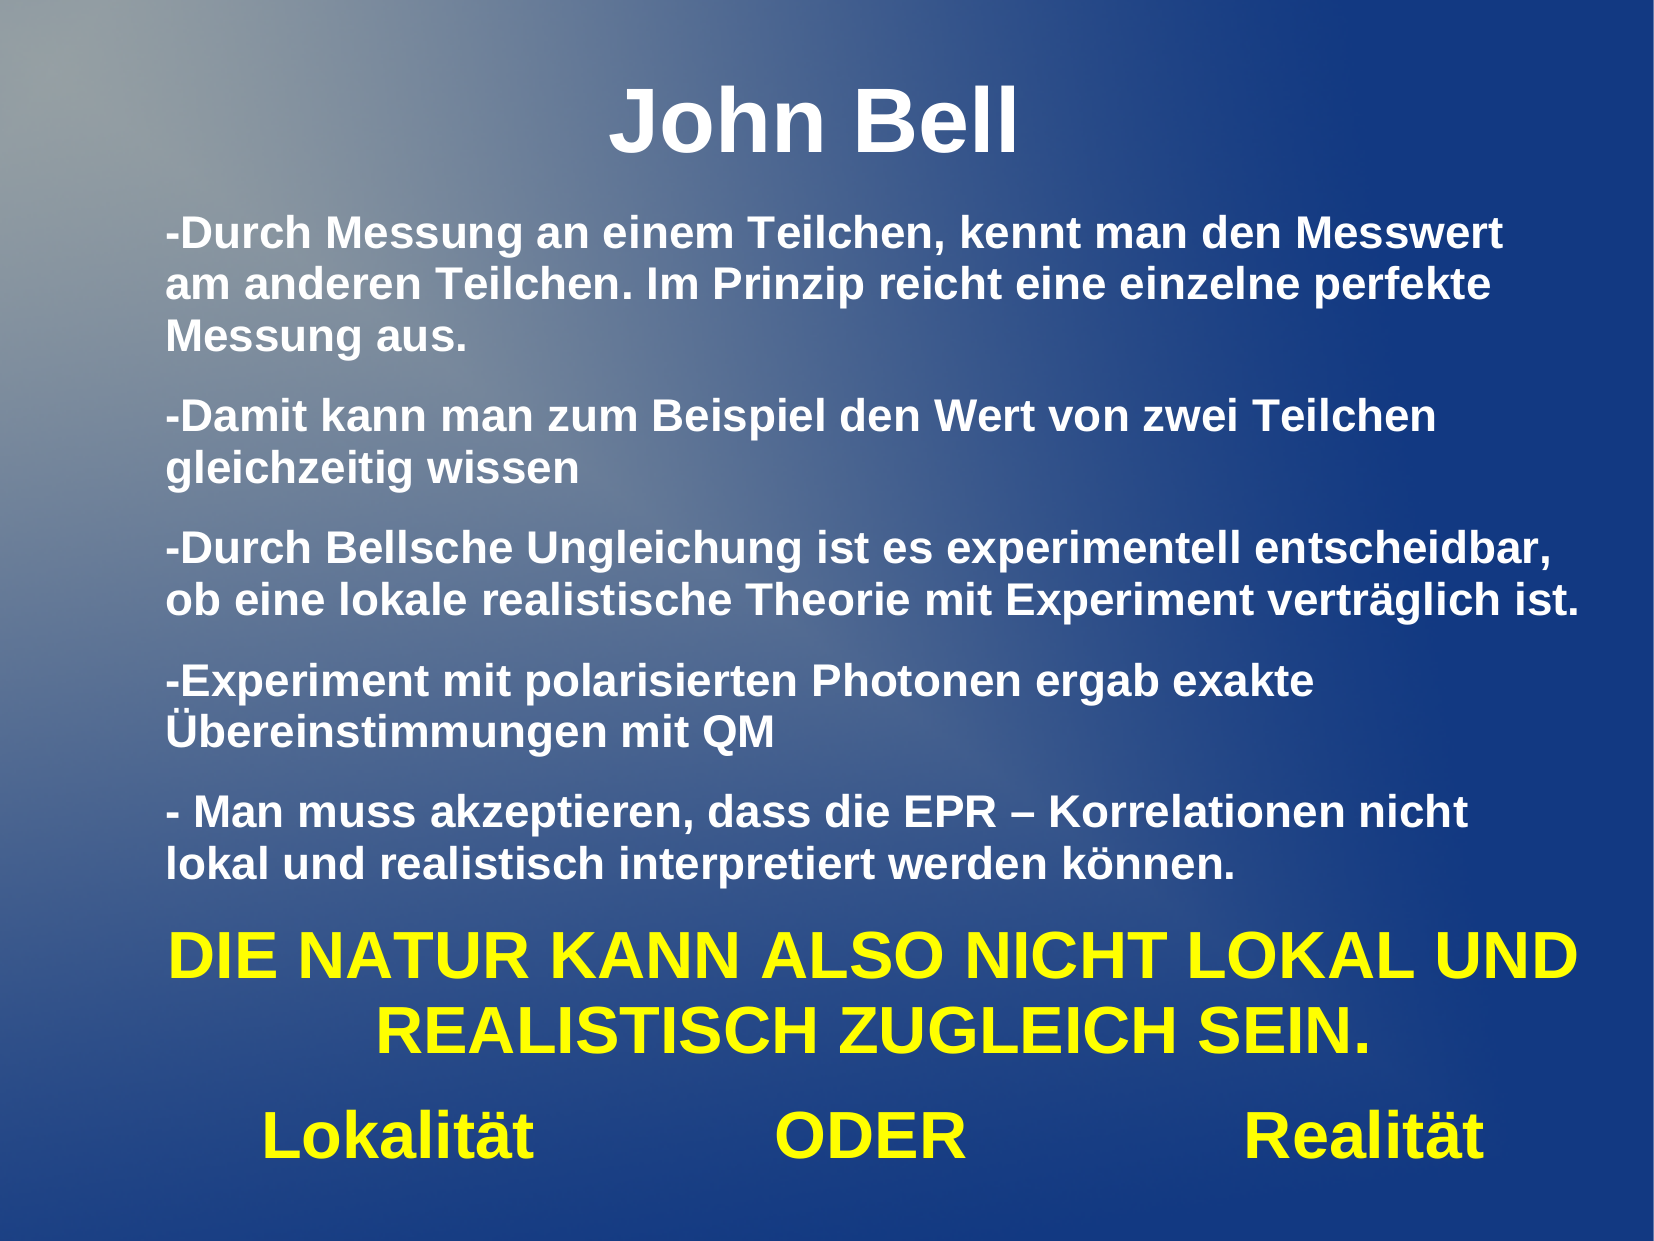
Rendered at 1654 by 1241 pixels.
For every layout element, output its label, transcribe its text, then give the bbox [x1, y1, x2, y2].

picture [0, 0, 1654, 1241]
title John Bell [70, 35, 1559, 208]
list -Durch Messung an einem Teilchen, kennt man den Messwert am anderen Teilchen. Im Prinzip reicht eine einzelne perfekte Messung aus. -Damit kann man zum Beispiel den Wert von zwei Teilchen gleichzeitig wissen -Durch Bellsche Ungleichung ist es experimentell entscheidbar, ob eine lokale realistische Theorie mit Experiment verträglich ist. -Experiment mit polarisierten Photonen ergab exakte Übereinstimmungen mit QM - Man muss akzeptieren, dass die EPR – Korrelationen nicht lokal und realistisch interpretiert werden können. DIE NATUR KANN ALSO NICHT LOKAL UND REALISTISCH ZUGLEICH SEIN. Lokalität ODER Realität [94, 207, 1583, 1205]
